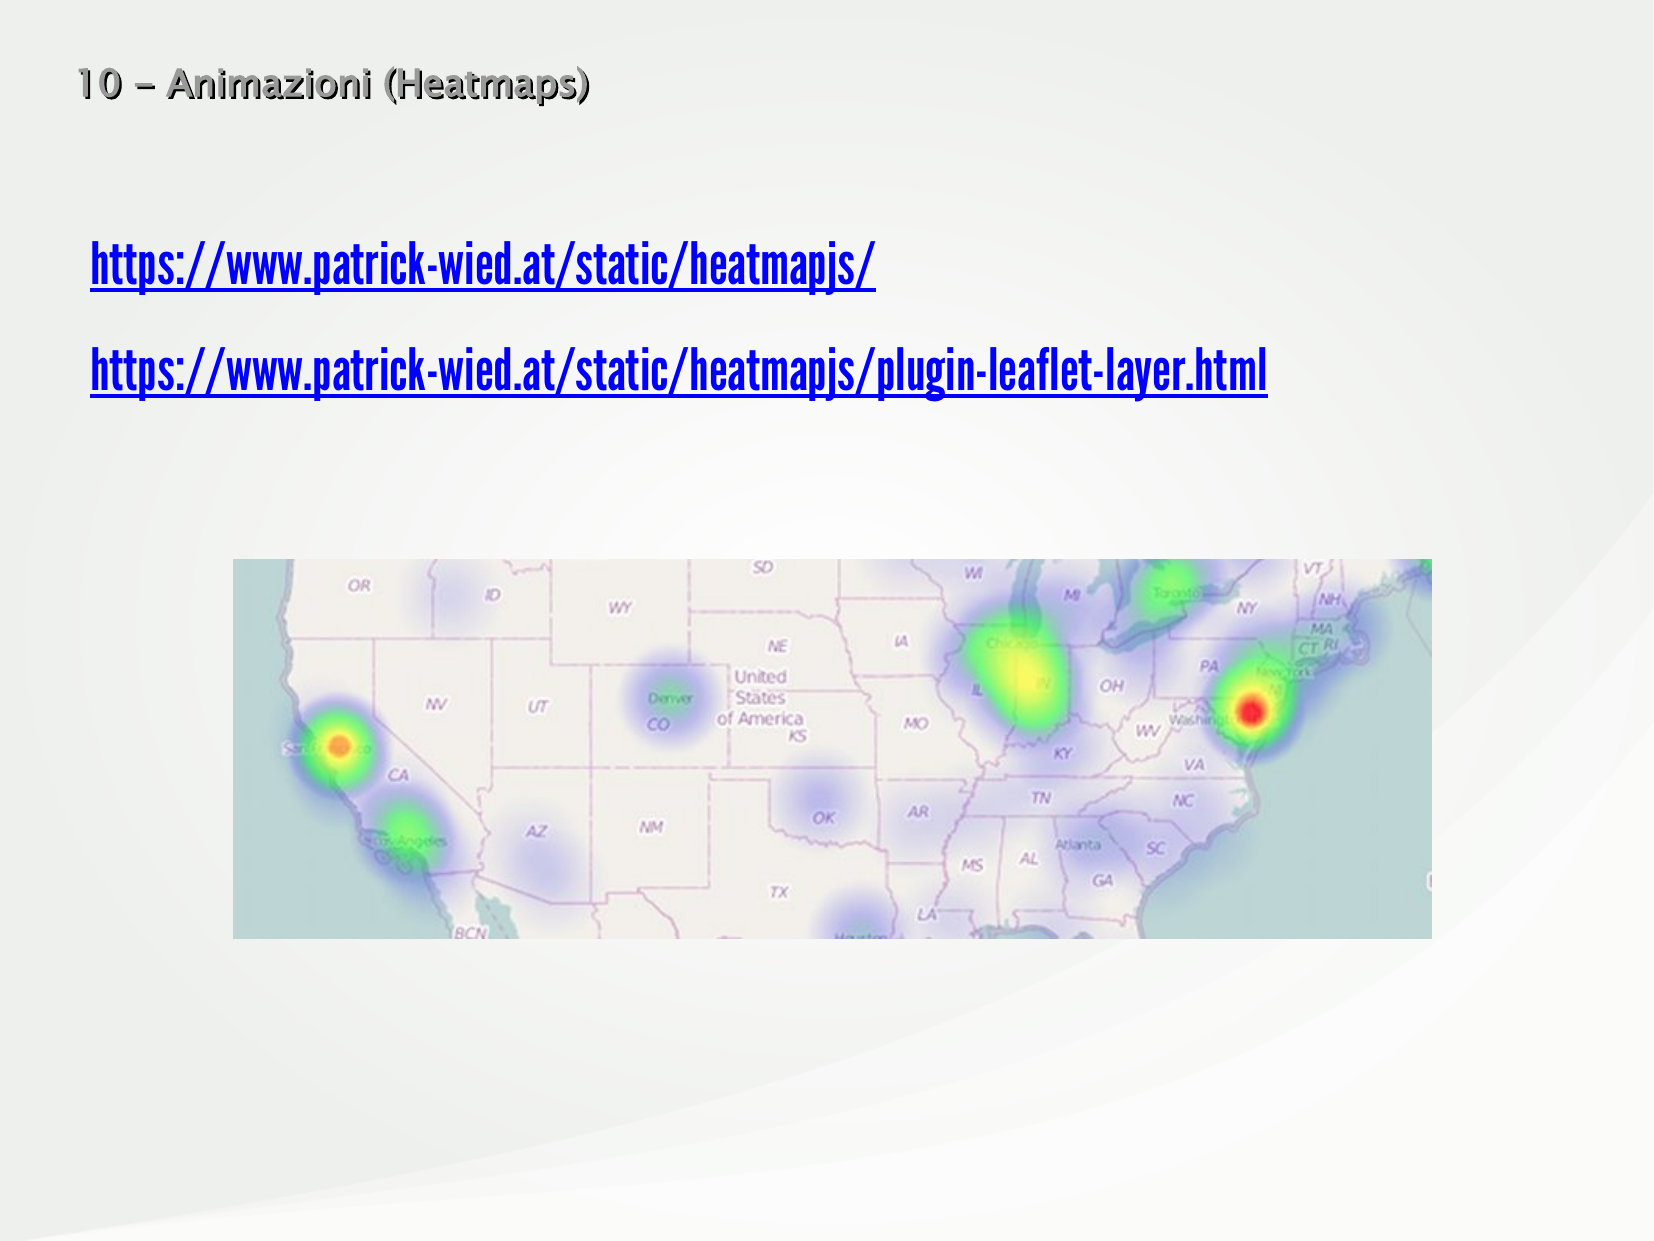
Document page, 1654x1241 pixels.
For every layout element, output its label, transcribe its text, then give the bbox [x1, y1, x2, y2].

text_box https://www.patrick-wied.at/static/heatmapjs/ [75, 222, 1063, 308]
picture [0, 0, 1654, 1241]
text_box 10 - Animazioni (Heatmaps) [59, 47, 1146, 108]
text_box https://www.patrick-wied.at/static/heatmapjs/plugin-leaflet-layer.html [75, 328, 1548, 484]
